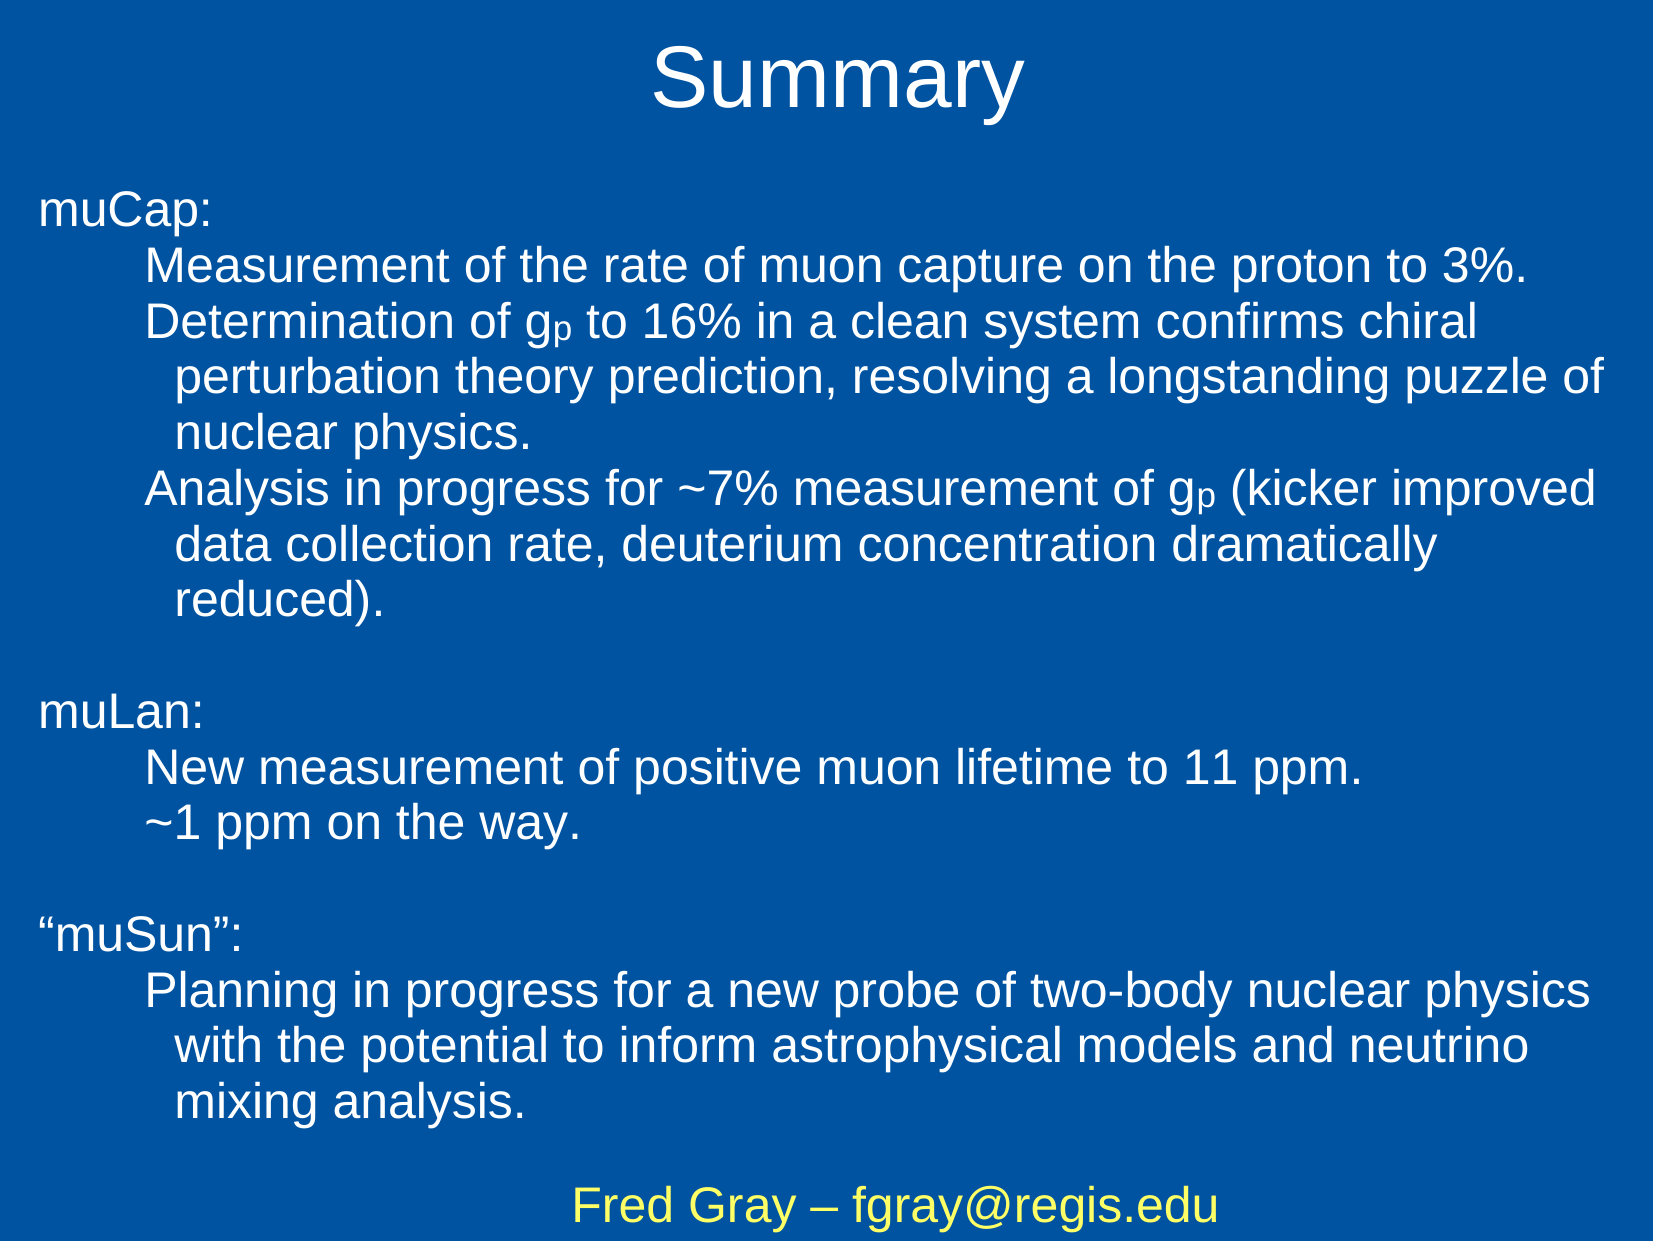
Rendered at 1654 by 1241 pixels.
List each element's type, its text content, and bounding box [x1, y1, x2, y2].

text_box Fred Gray – fgray@regis.edu [469, 1169, 1322, 1241]
text_box Summary muCap: Measurement of the rate of muon capture on the proton to 3%. Determination of gp to 16% in a clean system confirms chiral perturbation theory prediction, resolving a longstanding puzzle of nuclear physics. Analysis in progress for ~7% measurement of gp (kicker improved data collection rate, deuterium concentration dramatically reduced). muLan: New measurement of positive muon lifetime to 11 ppm. ~1 ppm on the way. “muSun”: Planning in progress for a new probe of two-body nuclear physics with the potential to inform astrophysical models and neutrino mixing analysis. [23, 20, 1653, 1165]
